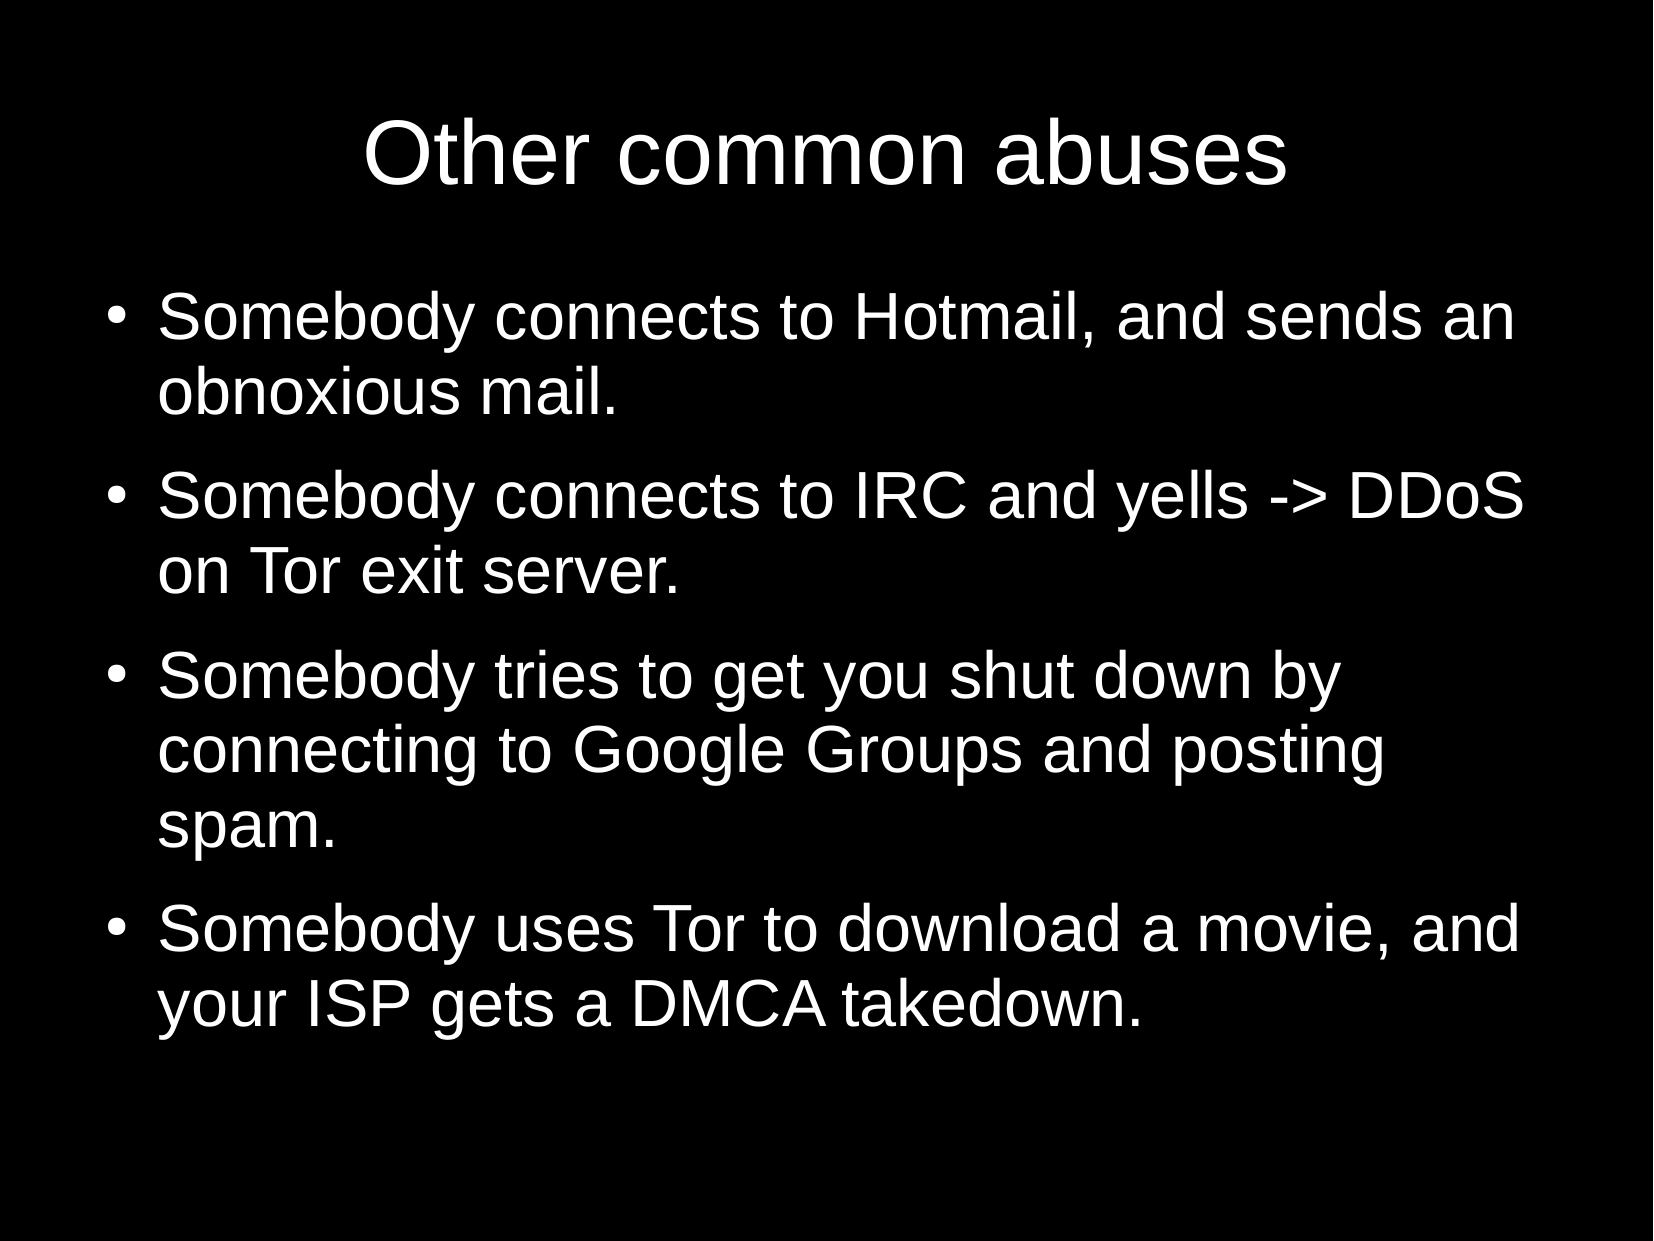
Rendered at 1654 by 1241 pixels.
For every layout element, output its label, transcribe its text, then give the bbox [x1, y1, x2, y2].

title Other common abuses [82, 49, 1571, 257]
list Somebody connects to Hotmail, and sends an obnoxious mail. Somebody connects to IRC and yells -> DDoS on Tor exit server. Somebody tries to get you shut down by connecting to Google Groups and posting spam. Somebody uses Tor to download a movie, and your ISP gets a DMCA takedown. [87, 279, 1567, 1091]
